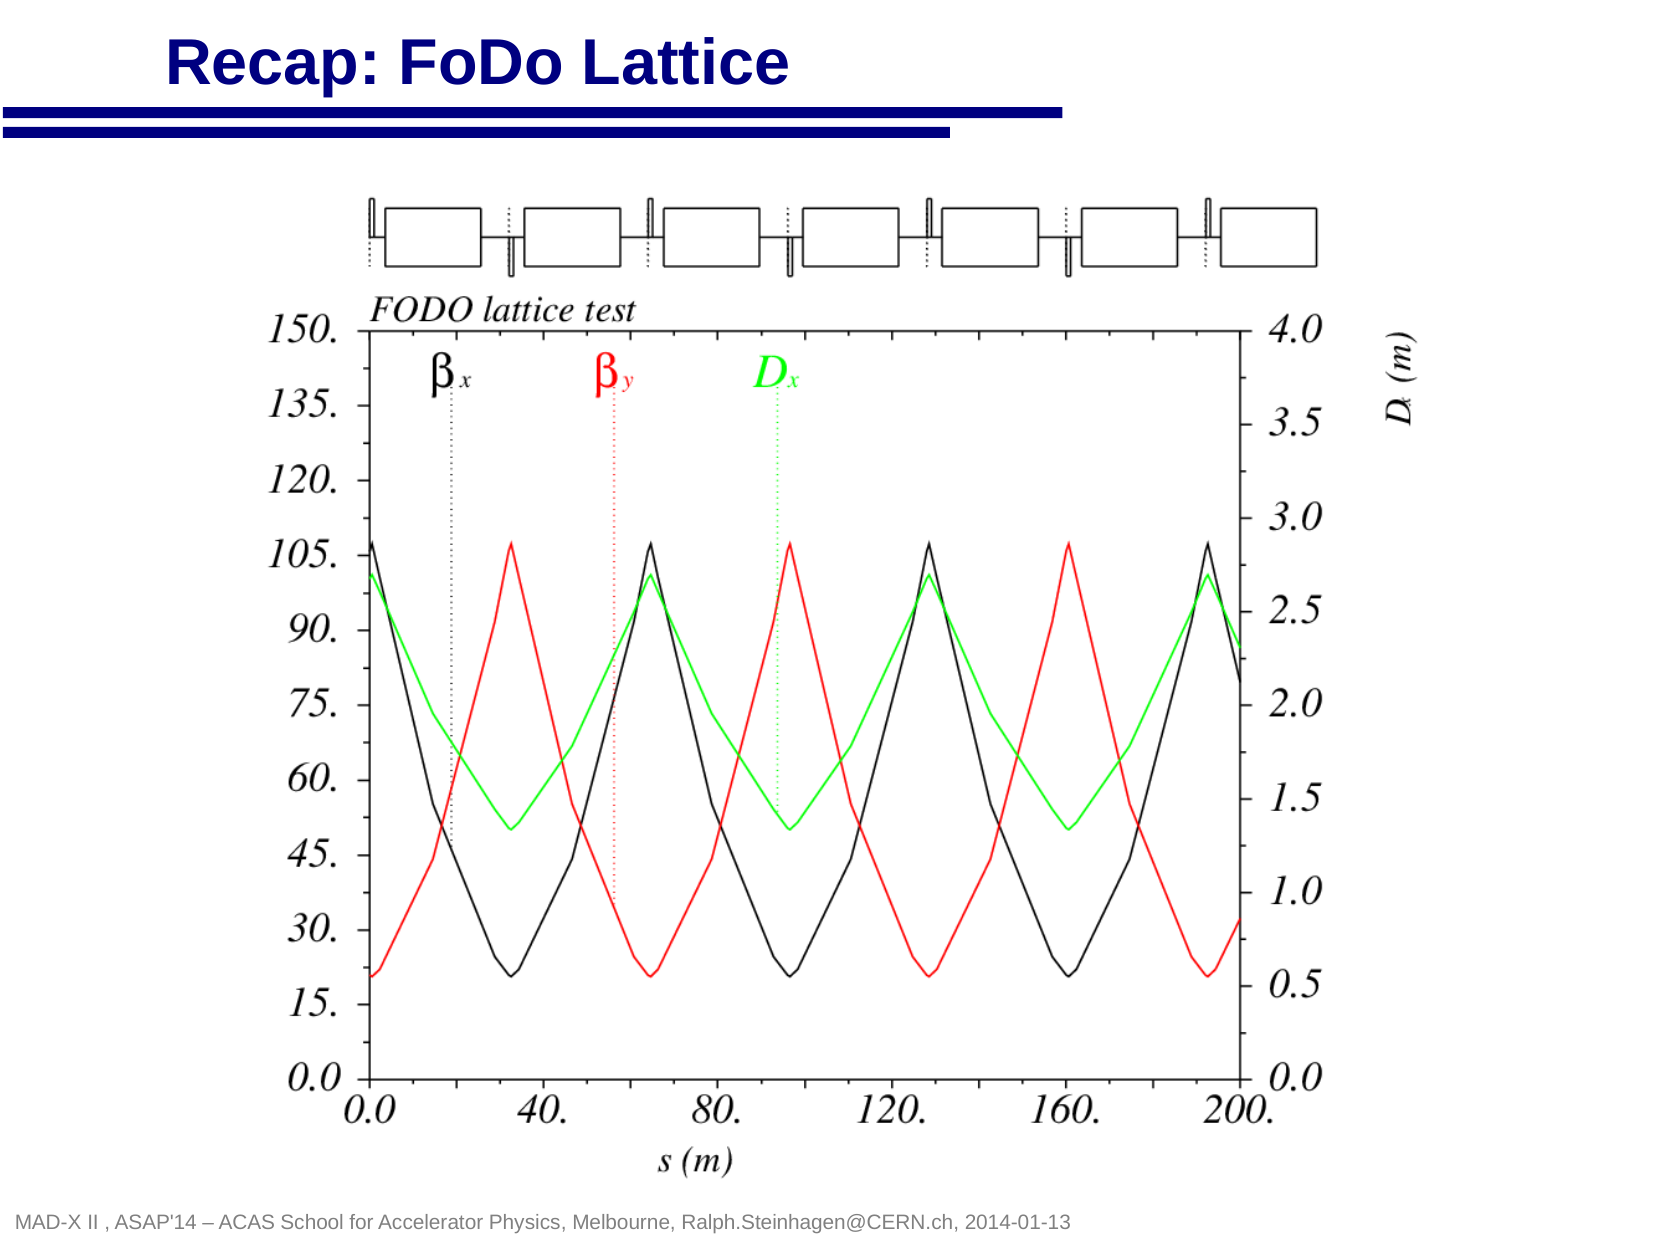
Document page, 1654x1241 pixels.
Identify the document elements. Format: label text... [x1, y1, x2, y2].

title Recap: FoDo Lattice [165, 0, 1323, 124]
picture [254, 192, 1439, 1205]
